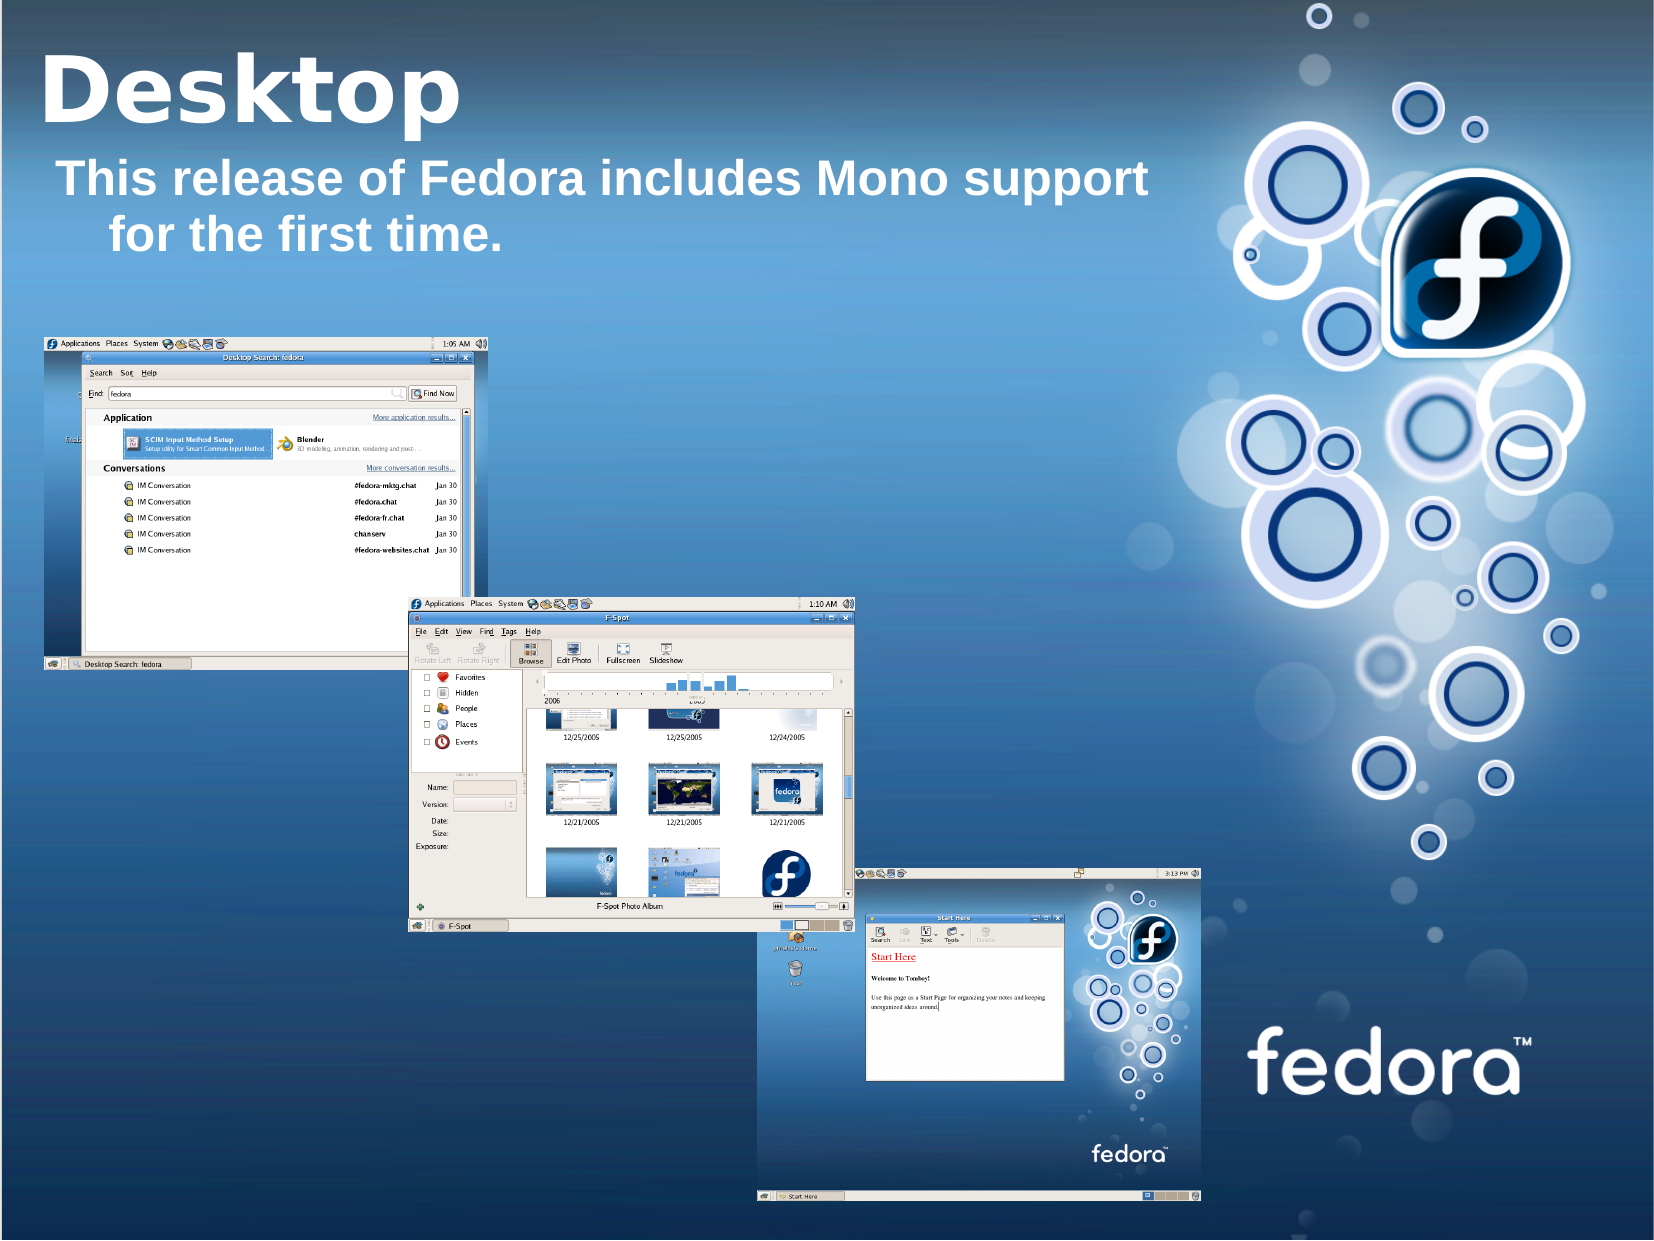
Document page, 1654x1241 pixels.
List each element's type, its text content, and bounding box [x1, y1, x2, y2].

picture [1, 0, 1654, 1240]
list This release of Fedora includes Mono support for the first time. [37, 150, 1201, 1201]
title Desktop [37, 37, 1526, 145]
